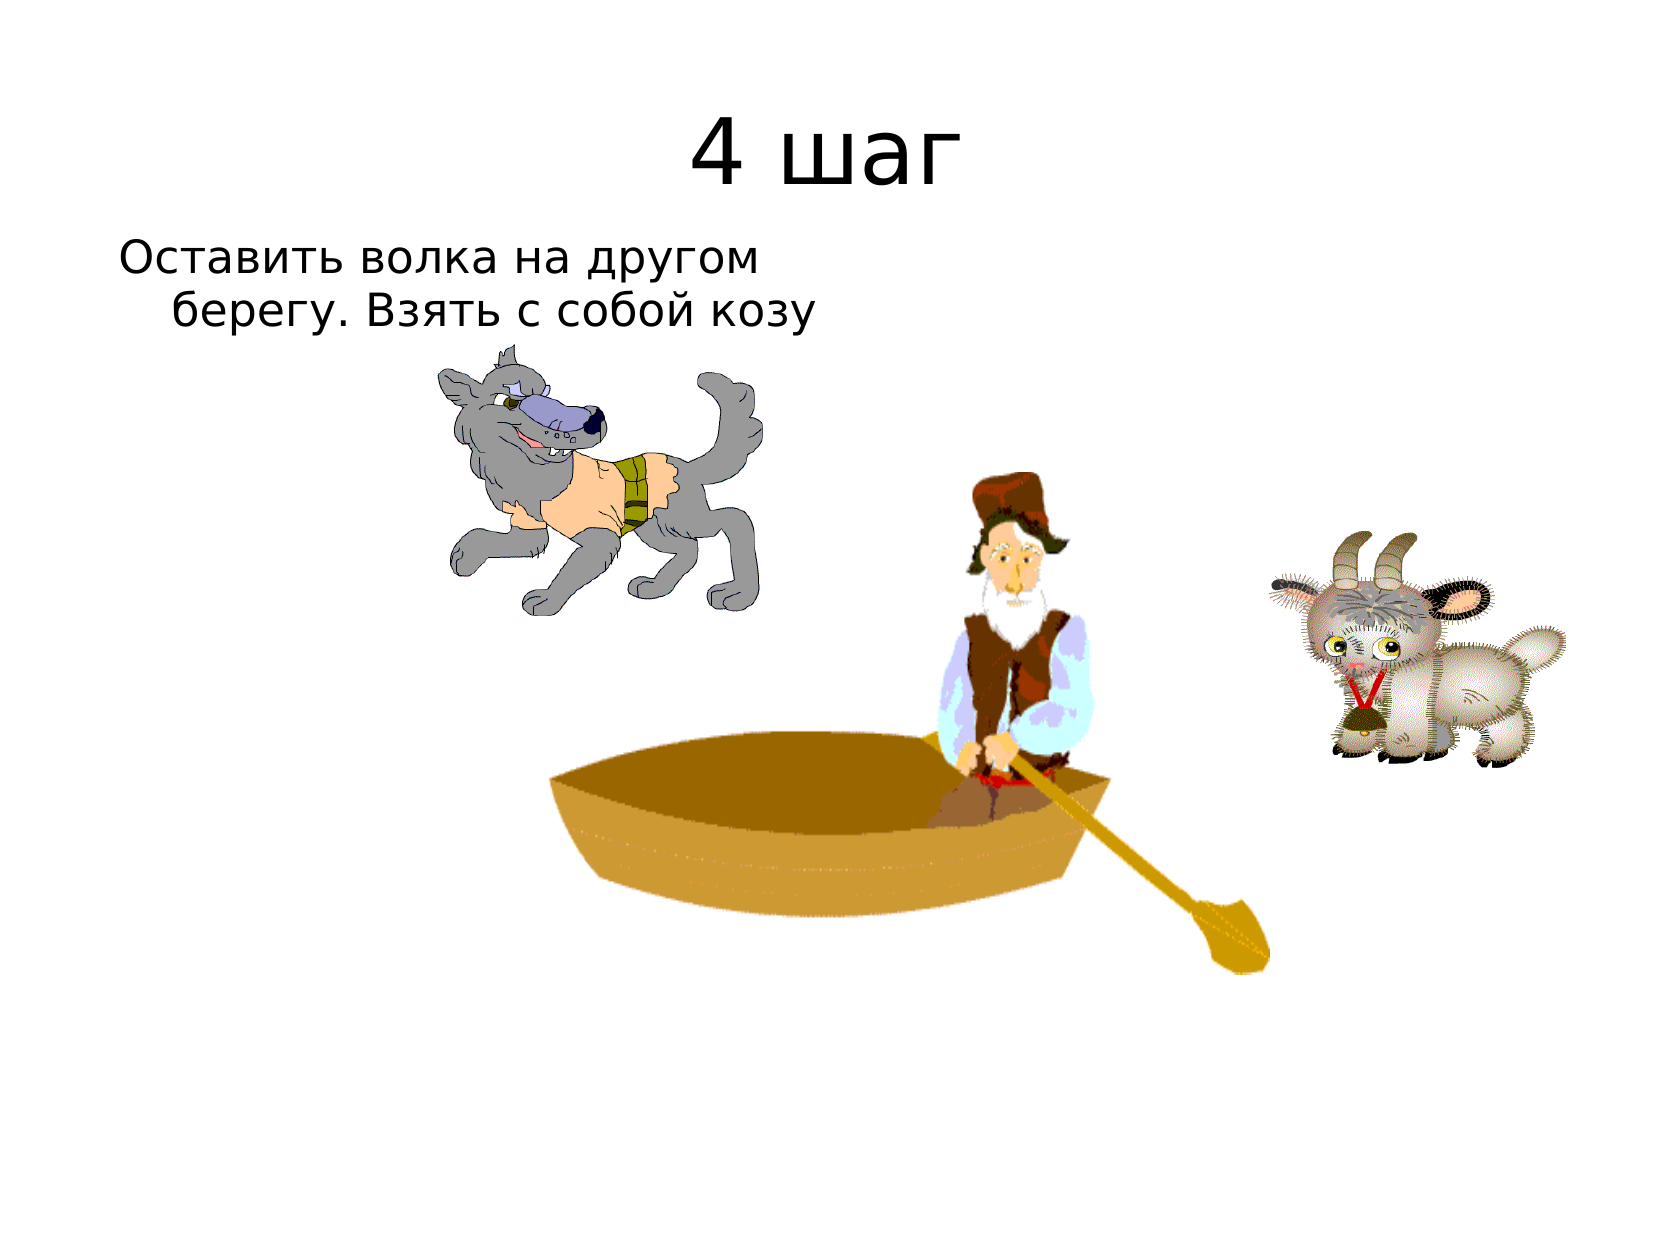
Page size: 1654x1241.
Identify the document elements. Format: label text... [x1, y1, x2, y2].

picture [437, 342, 1566, 975]
list Оставить волка на другом берегу. Взять с собой козу [100, 231, 827, 384]
title 4 шаг [82, 56, 1571, 250]
